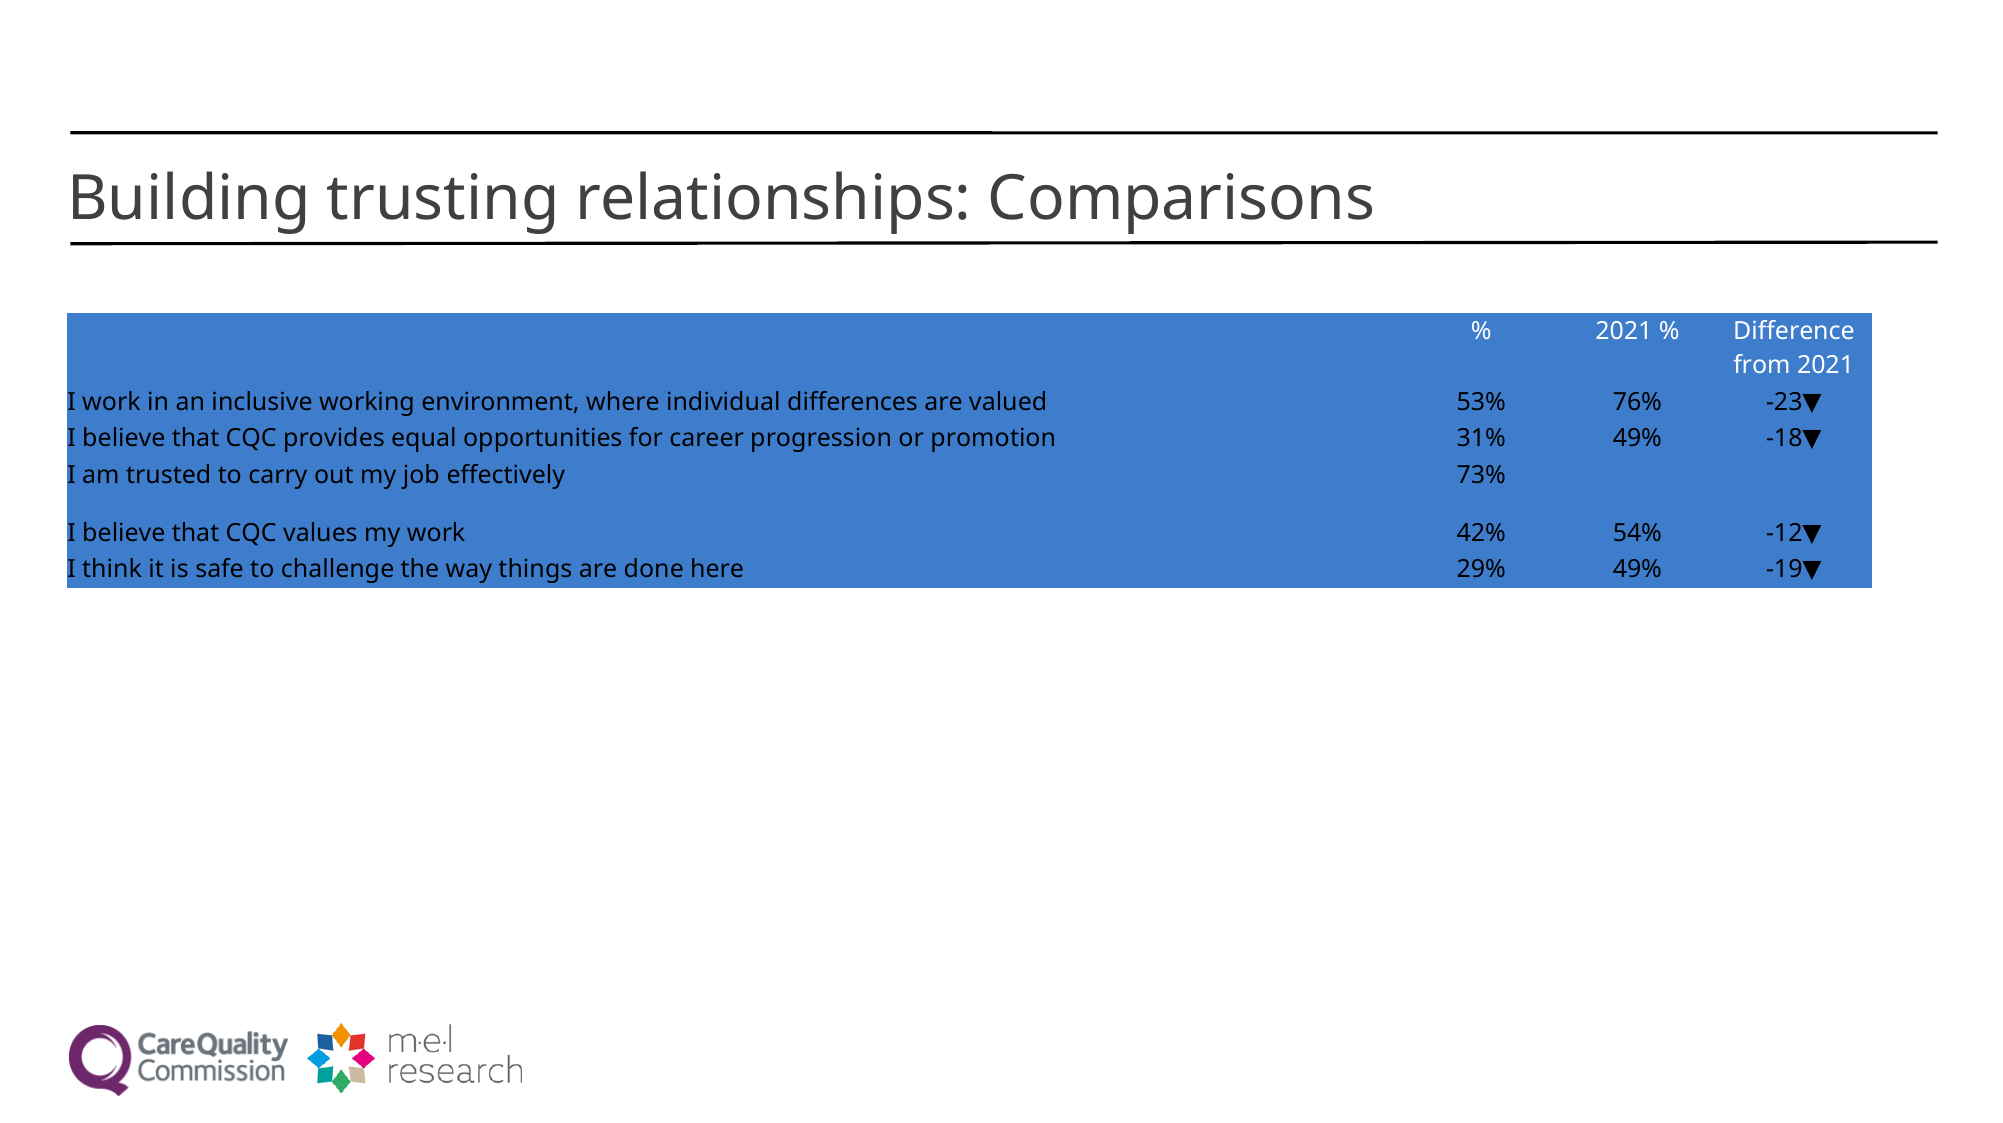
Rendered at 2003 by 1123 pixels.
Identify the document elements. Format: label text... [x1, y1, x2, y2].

table_header % [1403, 313, 1559, 383]
table_cell 49% [1559, 551, 1716, 588]
table_cell -18▼ [1716, 420, 1872, 457]
table_cell 73% [1403, 457, 1559, 514]
table_cell 76% [1559, 383, 1716, 420]
table_header [67, 313, 1403, 383]
table_cell [1559, 457, 1716, 514]
table_header Difference from 2021 [1716, 313, 1872, 383]
table_cell 54% [1559, 514, 1716, 551]
picture [67, 1023, 291, 1099]
table_cell I think it is safe to challenge the way things are done here [67, 551, 1403, 588]
table_cell 31% [1403, 420, 1559, 457]
table_cell 49% [1559, 420, 1716, 457]
table_cell I work in an inclusive working environment, where individual differences are valued [67, 383, 1403, 420]
table_cell I am trusted to carry out my job effectively [67, 457, 1403, 514]
table_cell 53% [1403, 383, 1559, 420]
table_cell -12▼ [1716, 514, 1872, 551]
table_cell [1716, 457, 1872, 514]
table_cell I believe that CQC values my work [67, 514, 1403, 551]
table_cell 42% [1403, 514, 1559, 551]
table_cell 29% [1403, 551, 1559, 588]
title Building trusting relationships: Comparisons [67, 143, 1935, 232]
table_cell -23▼ [1716, 383, 1872, 420]
table_cell I believe that CQC provides equal opportunities for career progression or promotion [67, 420, 1403, 457]
picture [307, 1023, 522, 1093]
table_header 2021 % [1559, 313, 1716, 383]
table_cell -19▼ [1716, 551, 1872, 588]
